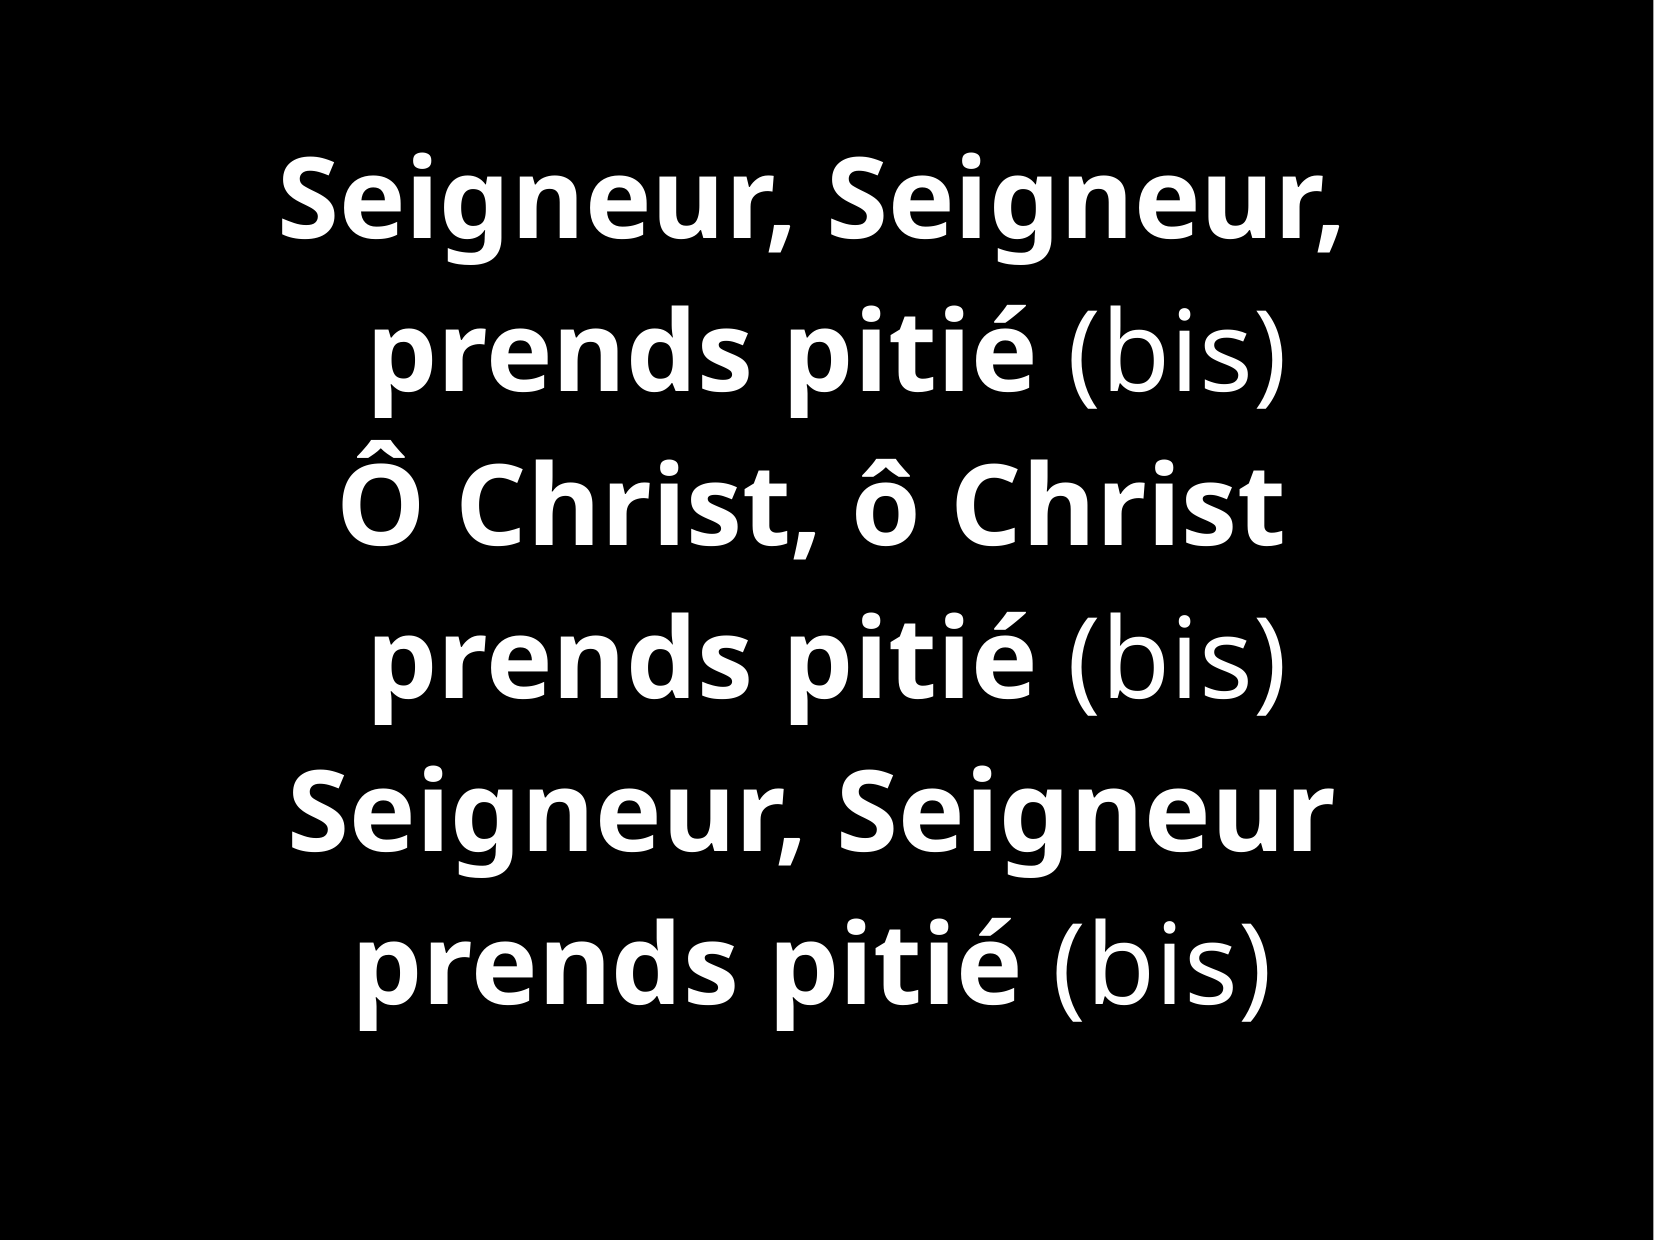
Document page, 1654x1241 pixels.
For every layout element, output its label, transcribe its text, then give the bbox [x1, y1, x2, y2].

subtitle Seigneur, Seigneur, prends pitié (bis) Ô Christ, ô Christ prends pitié (bis) Seigneur, Seigneur prends pitié (bis) [82, 47, 1571, 1109]
